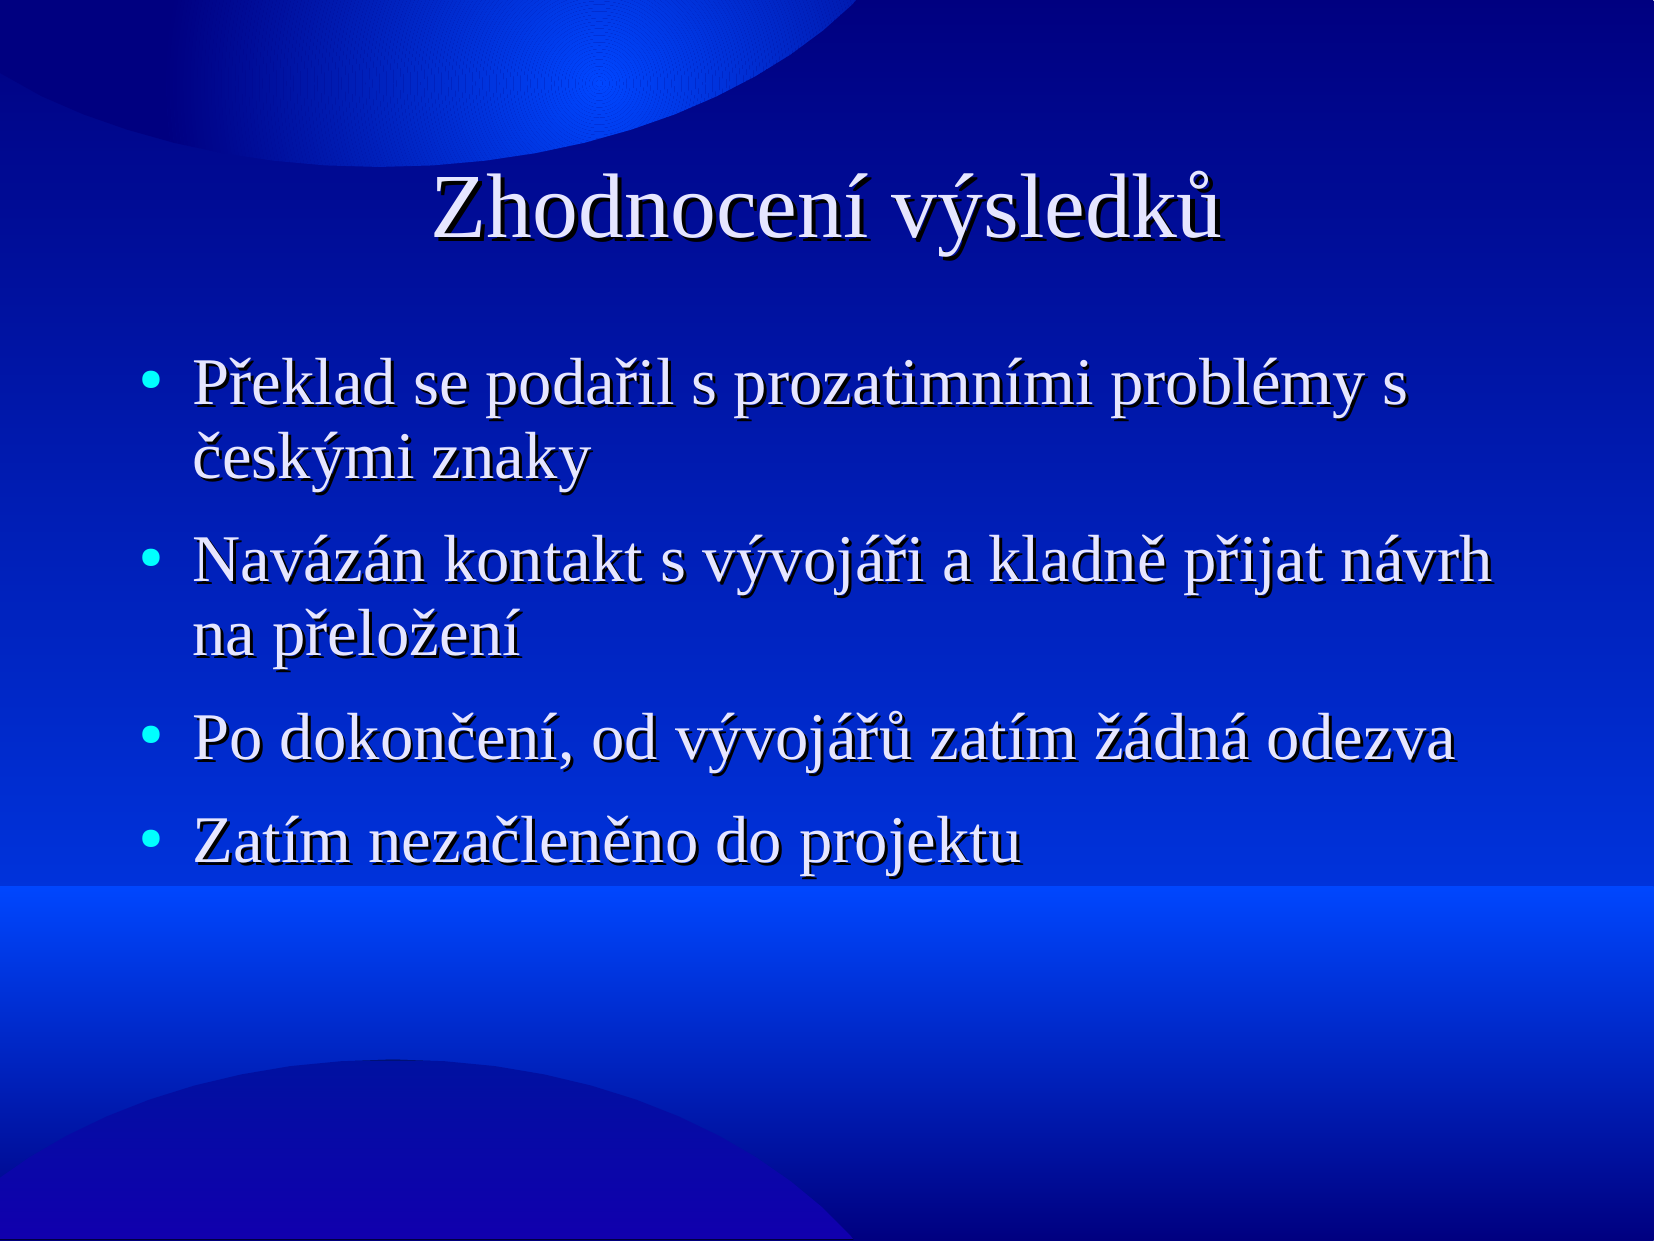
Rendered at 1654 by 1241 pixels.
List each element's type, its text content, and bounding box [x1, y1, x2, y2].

list Překlad se podařil s prozatimními problémy s českými znaky Navázán kontakt s vývojáři a kladně přijat návrh na přeložení Po dokončení, od vývojářů zatím žádná odezva Zatím nezačleněno do projektu [121, 344, 1534, 1127]
title Zhodnocení výsledků [121, 102, 1534, 311]
